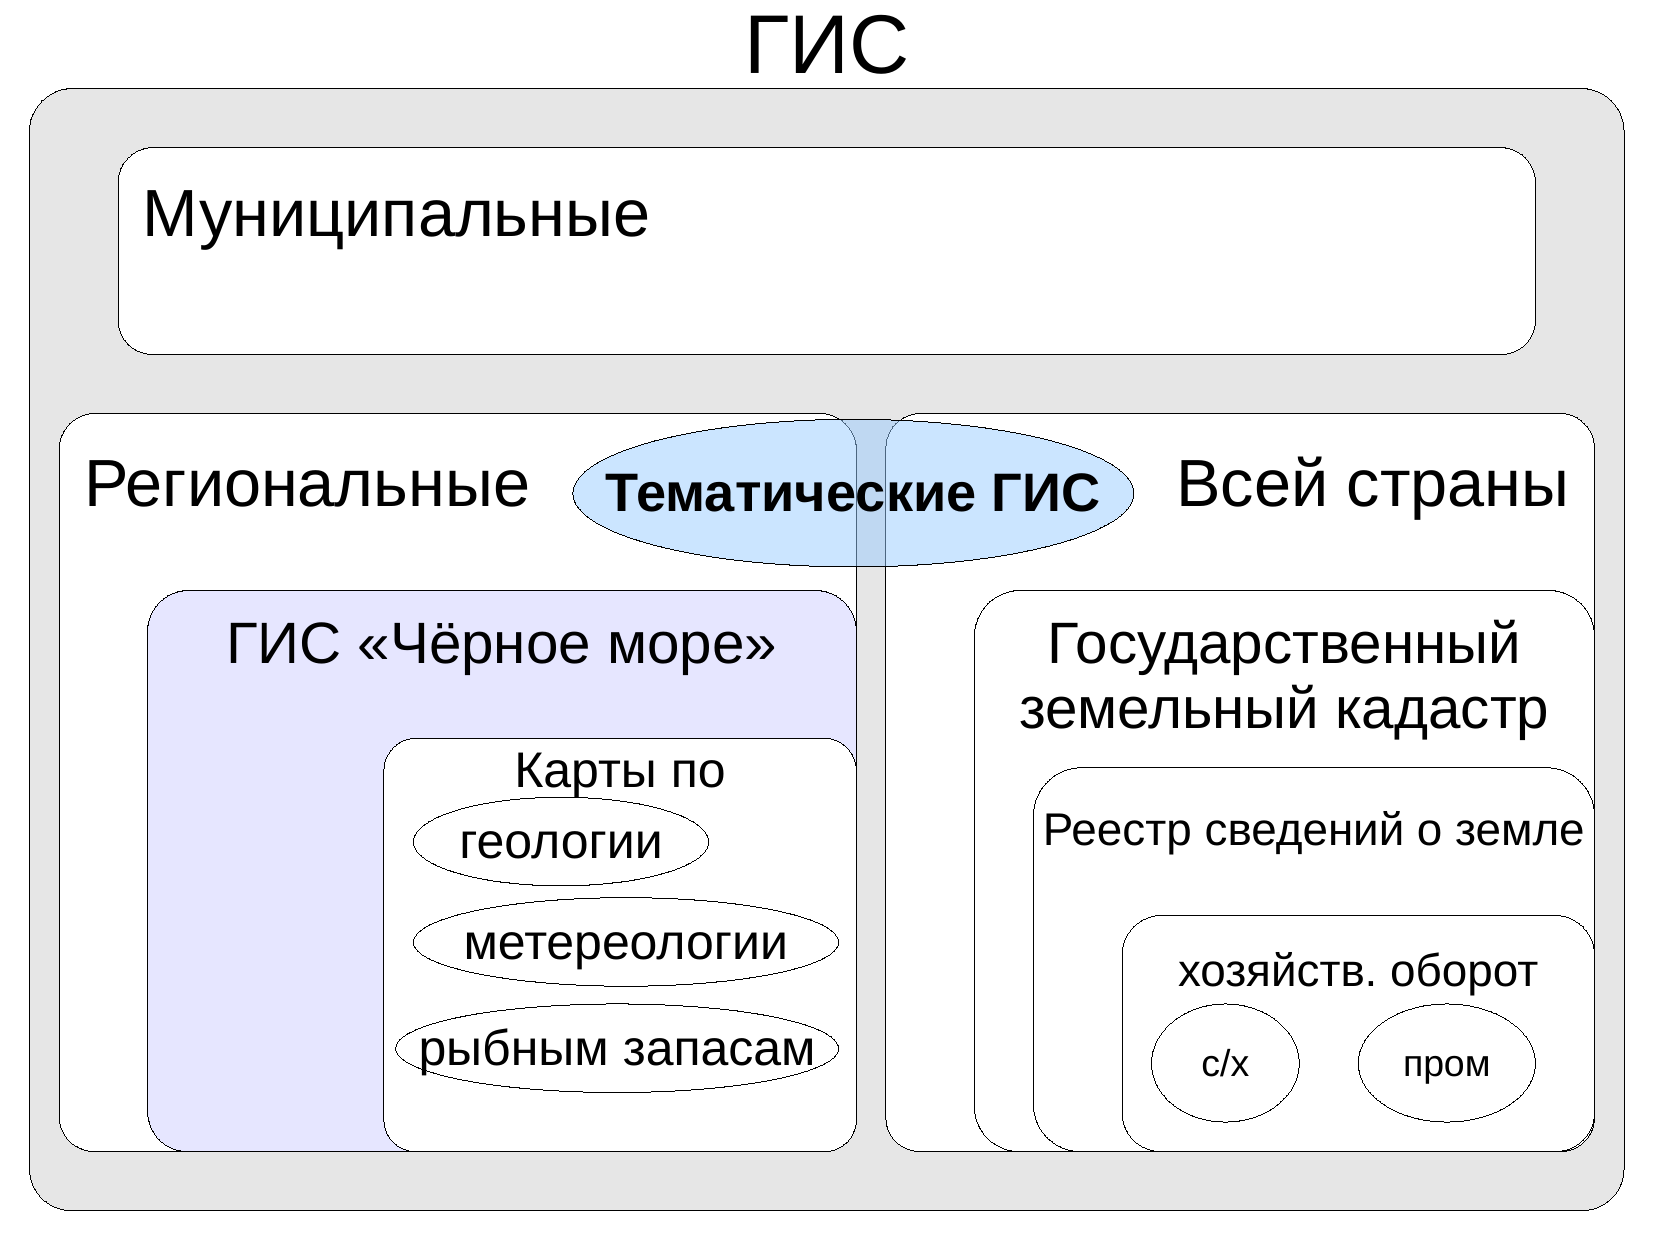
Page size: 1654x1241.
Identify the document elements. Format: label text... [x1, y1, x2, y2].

text_box Государственный земельный кадастр [974, 590, 1595, 1152]
text_box рыбным запасам [395, 1003, 839, 1093]
text_box хозяйств. оборот [1122, 915, 1595, 1152]
text_box с/х [1151, 1003, 1300, 1123]
text_box Реестр сведений о земле [1033, 767, 1595, 1152]
text_box метереологии [413, 897, 839, 987]
text_box Муниципальные [118, 147, 1536, 355]
text_box Всей страны [885, 413, 1595, 1152]
text_box геологии [413, 797, 709, 886]
text_box ГИС «Чёрное море» [147, 590, 857, 1152]
text_box Тематические ГИС [572, 419, 1134, 567]
text_box ГИС [29, 88, 1625, 1211]
text_box Региональные [59, 413, 857, 1152]
text_box пром [1358, 1003, 1536, 1123]
text_box Карты по [383, 738, 857, 1152]
